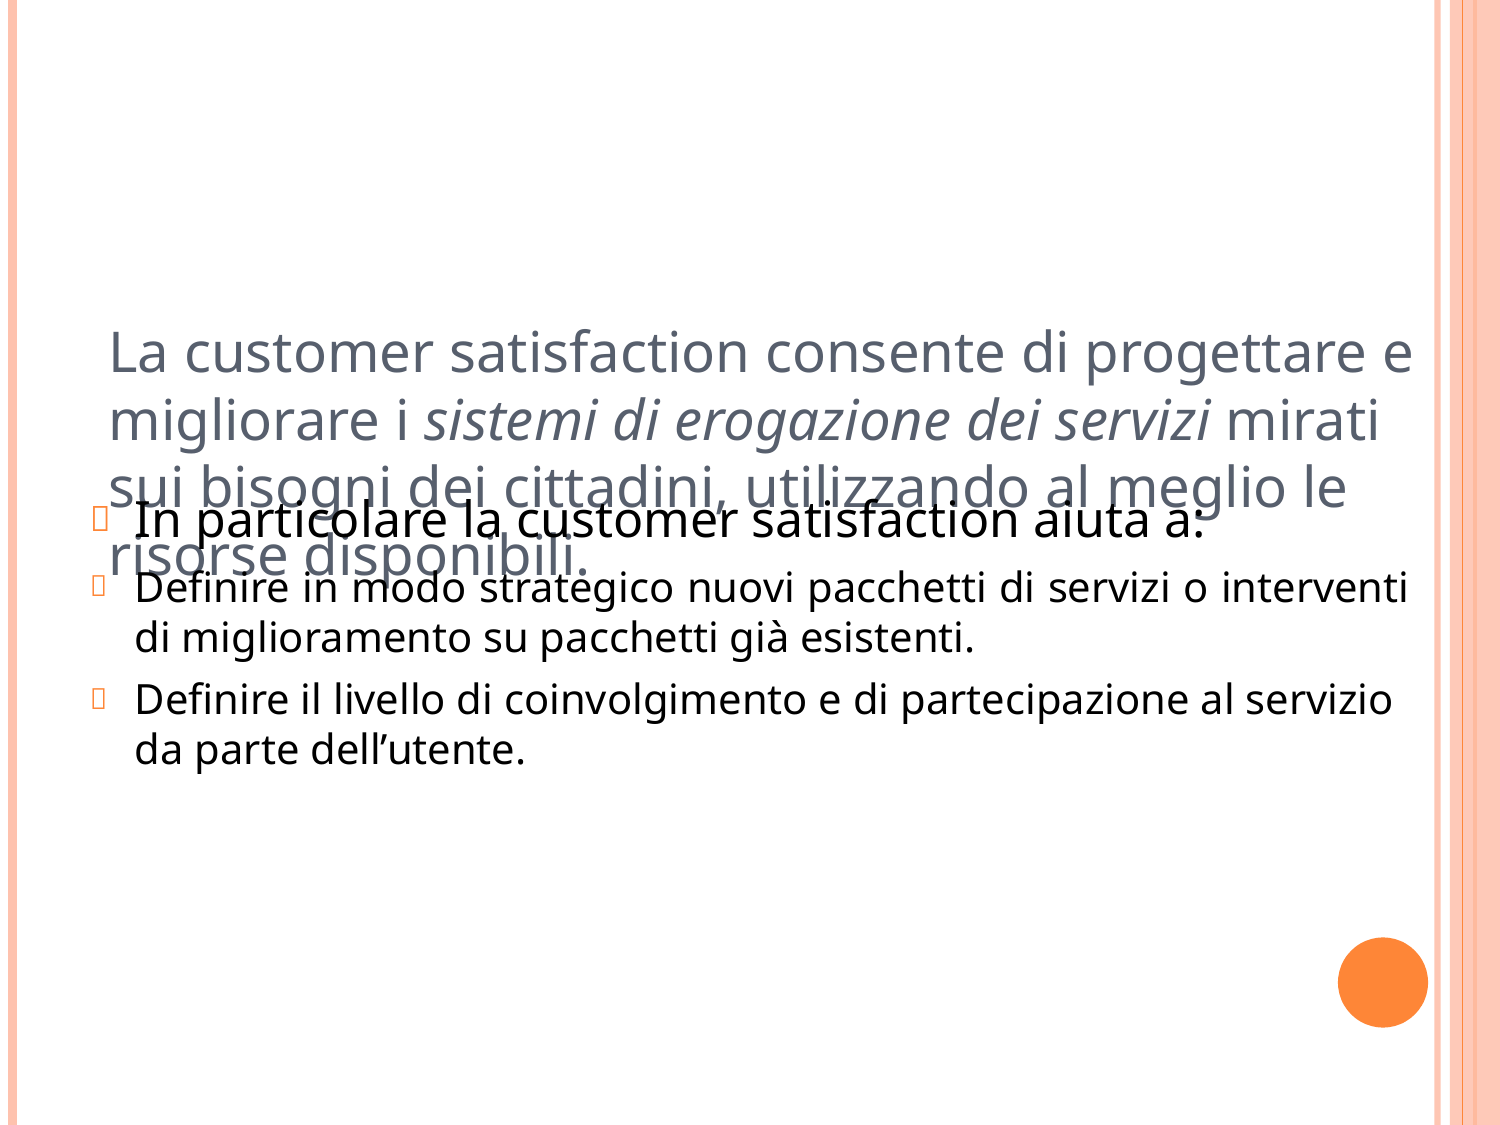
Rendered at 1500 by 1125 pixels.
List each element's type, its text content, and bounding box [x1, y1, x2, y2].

title La customer satisfaction consente di progettare e migliorare i sistemi di erogazione dei servizi mirati sui bisogni dei cittadini, utilizzando al meglio le risorse disponibili. [93, 234, 1444, 422]
list In particolare la customer satisfaction aiuta a: Definire in modo strategico nuovi pacchetti di servizi o interventi di miglioramento su pacchetti già esistenti. Definire il livello di coinvolgimento e di partecipazione al servizio da parte dell’utente. [75, 480, 1425, 1038]
